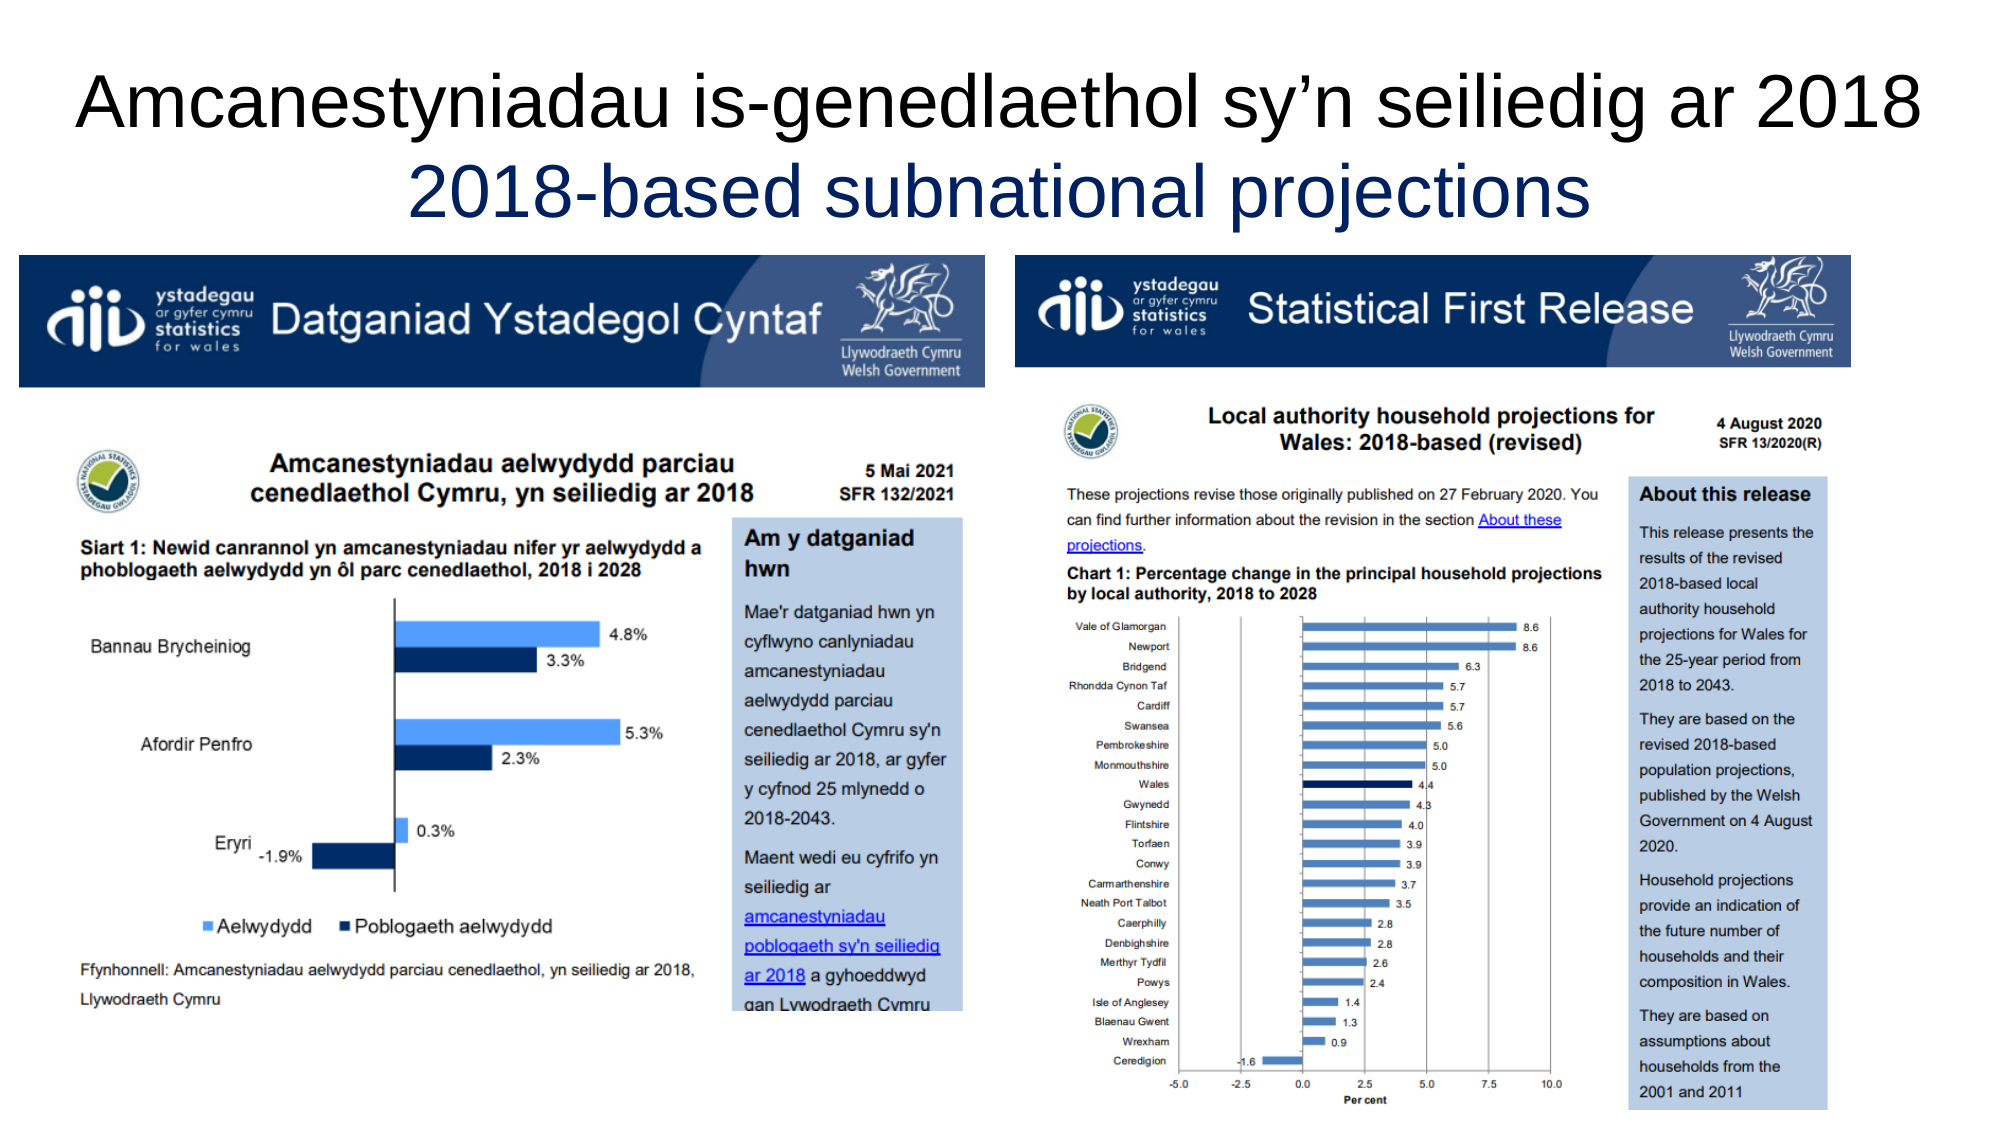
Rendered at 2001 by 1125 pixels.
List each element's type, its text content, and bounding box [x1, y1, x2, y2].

title Amcanestyniadau is-genedlaethol sy’n seiliedig ar 2018 2018-based subnational projections [19, 45, 1981, 233]
picture [19, 255, 985, 1011]
picture [1015, 255, 1851, 1110]
